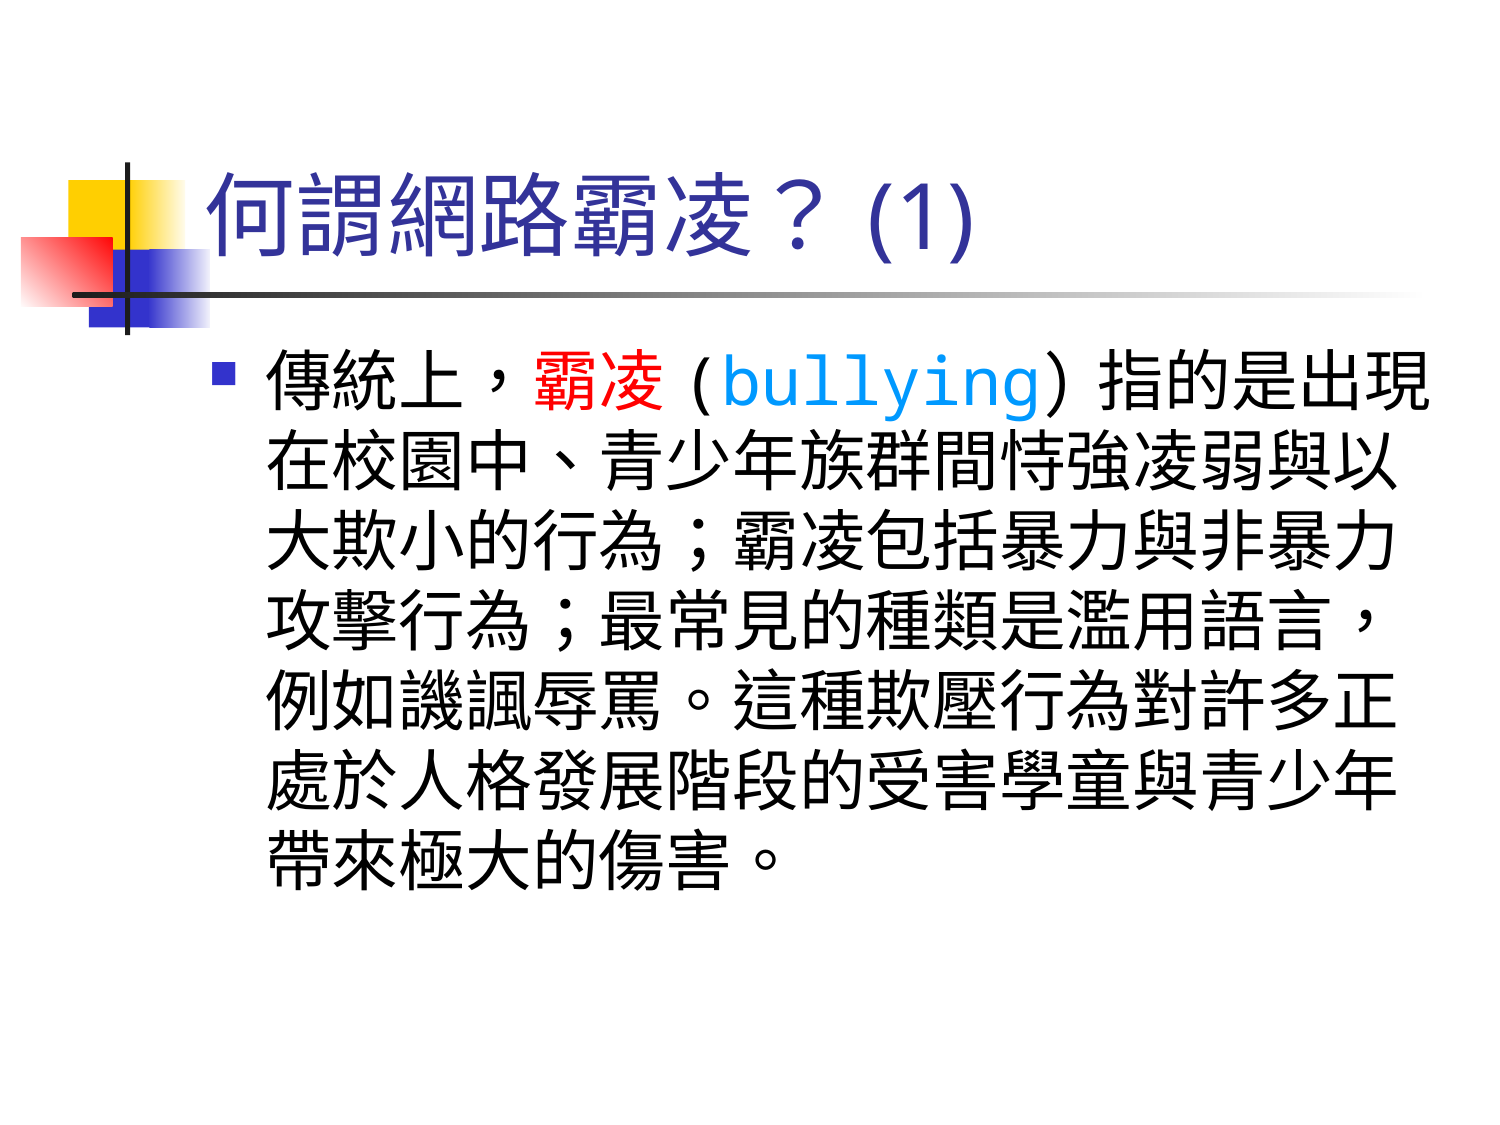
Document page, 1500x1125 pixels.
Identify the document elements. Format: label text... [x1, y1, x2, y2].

title 何謂網路霸凌？(1) [188, 35, 1468, 276]
list 傳統上，霸凌(bullying)指的是出現在校園中、青少年族群間恃強凌弱與以大欺小的行為；霸凌包括暴力與非暴力攻擊行為；最常見的種類是濫用語言，例如譏諷辱罵。這種欺壓行為對許多正處於人格發展階段的受害學童與青少年帶來極大的傷害。 [193, 331, 1469, 1007]
